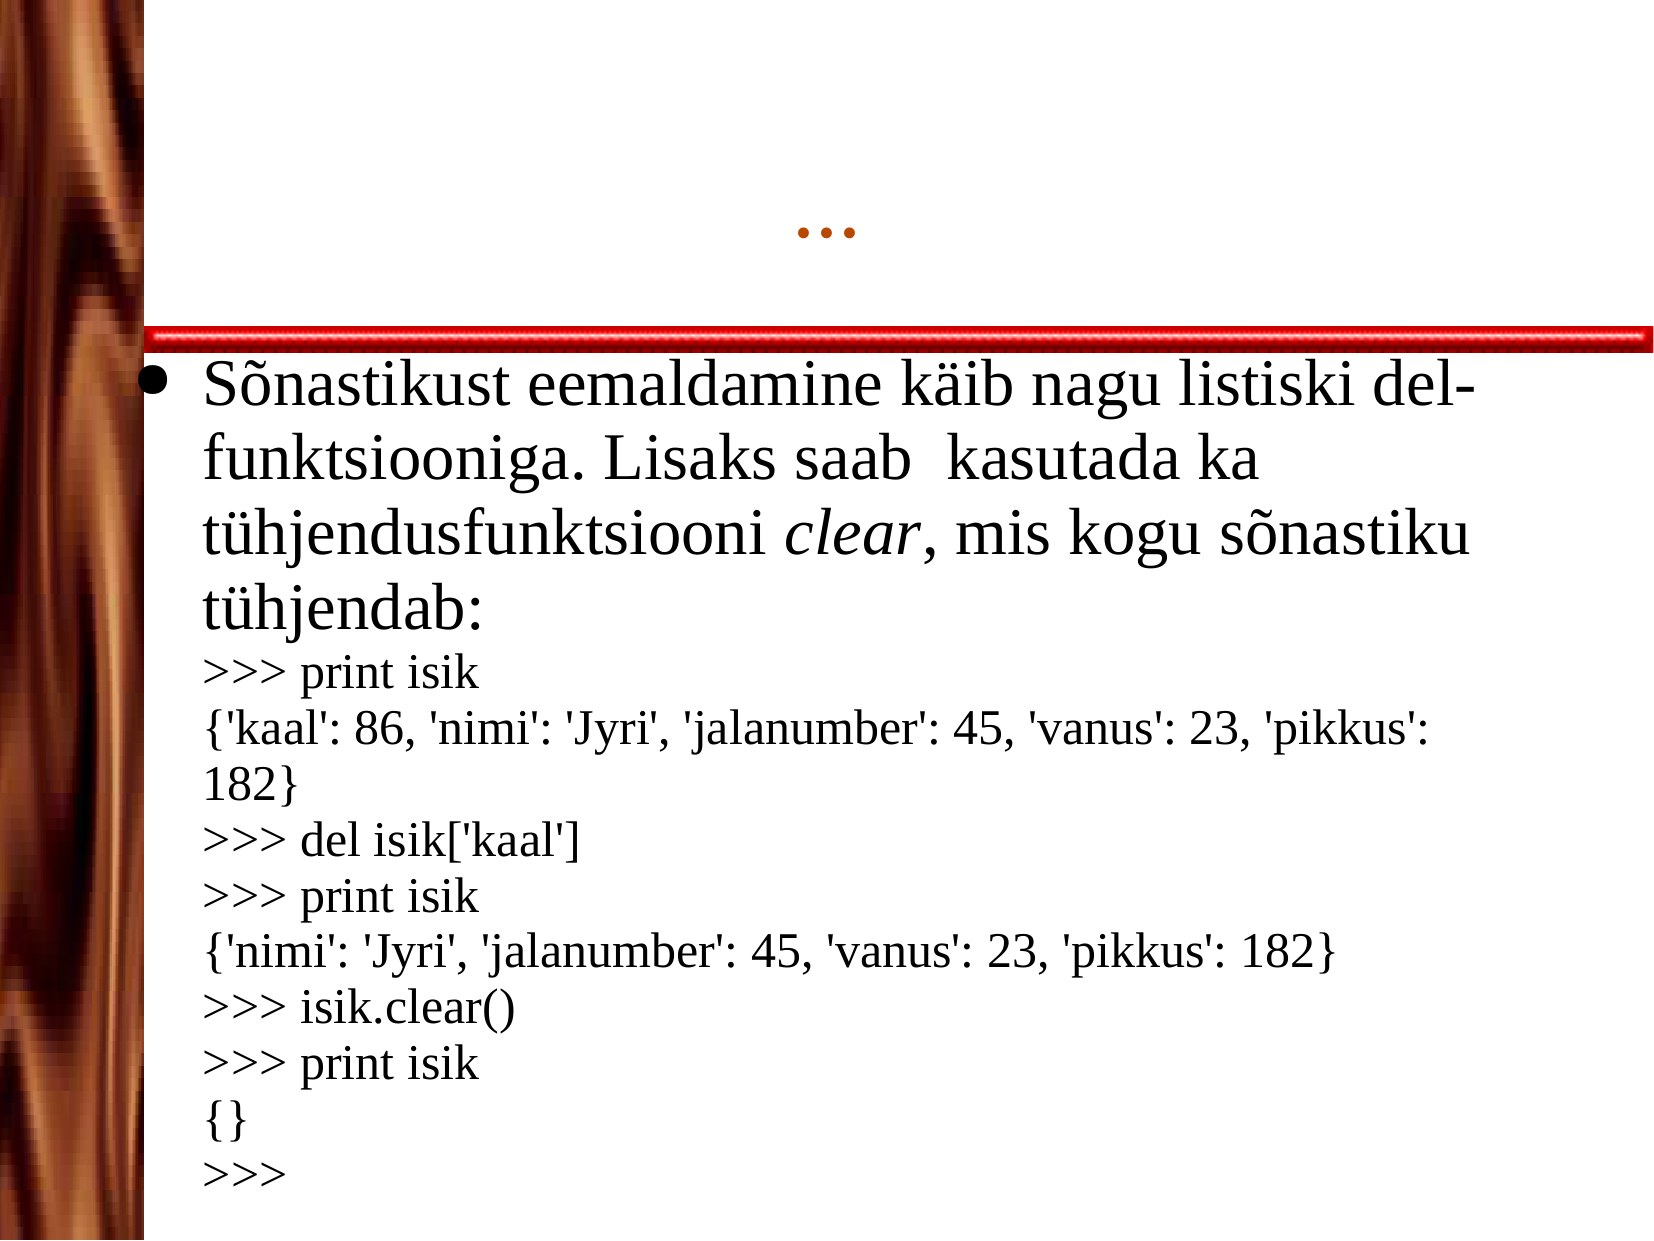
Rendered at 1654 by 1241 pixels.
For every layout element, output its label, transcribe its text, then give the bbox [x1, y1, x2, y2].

picture [0, 0, 1654, 1240]
title ... [121, 100, 1533, 312]
list Sõnastikust eemaldamine käib nagu listiski del-funktsiooniga. Lisaks saab kasutada ka tühjendusfunktsiooni clear, mis kogu sõnastiku tühjendab: >>> print isik {'kaal': 86, 'nimi': 'Jyri', 'jalanumber': 45, 'vanus': 23, 'pikkus': 182} >>> del isik['kaal'] >>> print isik {'nimi': 'Jyri', 'jalanumber': 45, 'vanus': 23, 'pikkus': 182} >>> isik.clear() >>> print isik {} >>> [121, 344, 1533, 1204]
